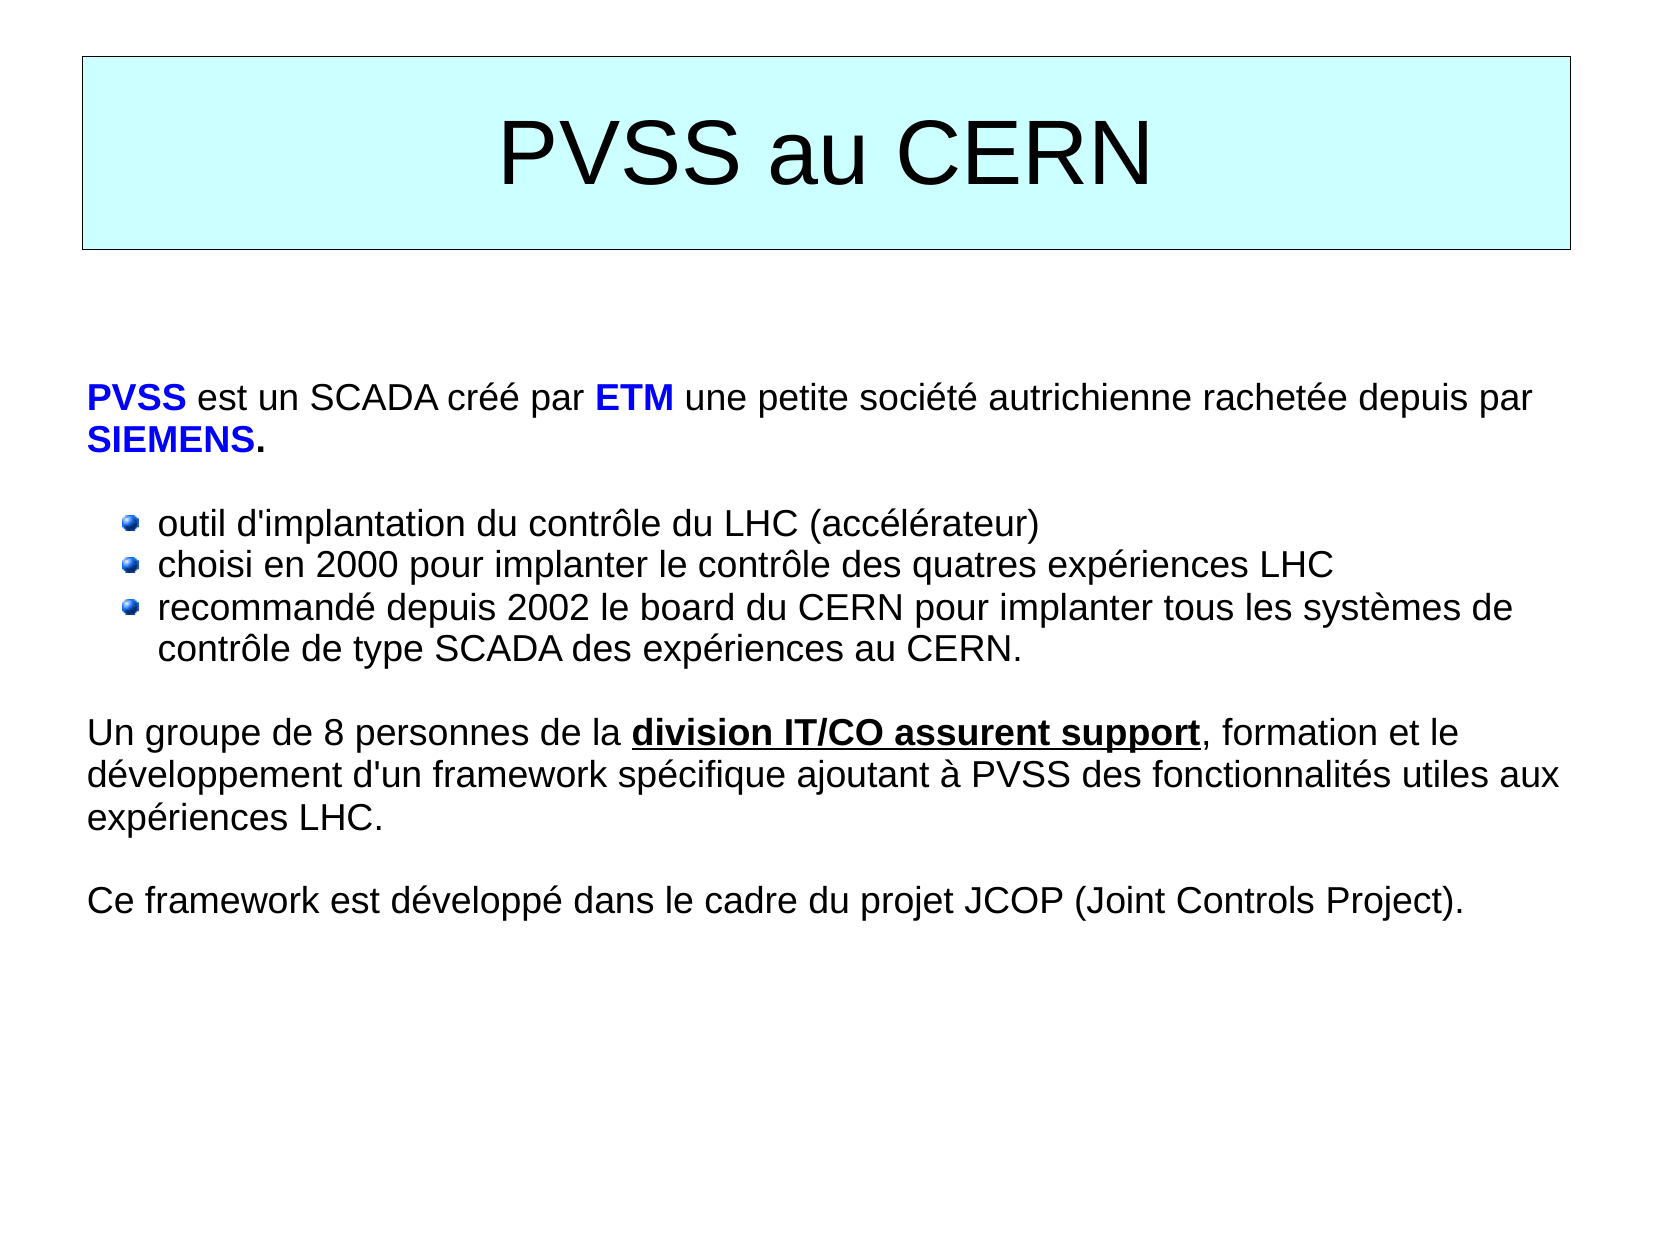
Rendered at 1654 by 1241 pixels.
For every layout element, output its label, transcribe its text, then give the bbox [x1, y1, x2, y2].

title PVSS au CERN [82, 56, 1571, 250]
text_box PVSS est un SCADA créé par ETM une petite société autrichienne rachetée depuis par SIEMENS. outil d'implantation du contrôle du LHC (accélérateur) choisi en 2000 pour implanter le contrôle des quatres expériences LHC recommandé depuis 2002 le board du CERN pour implanter tous les systèmes de contrôle de type SCADA des expériences au CERN. Un groupe de 8 personnes de la division IT/CO assurent support, formation et le développement d'un framework spécifique ajoutant à PVSS des fonctionnalités utiles aux expériences LHC. Ce framework est développé dans le cadre du projet JCOP (Joint Controls Project). [72, 368, 1597, 976]
